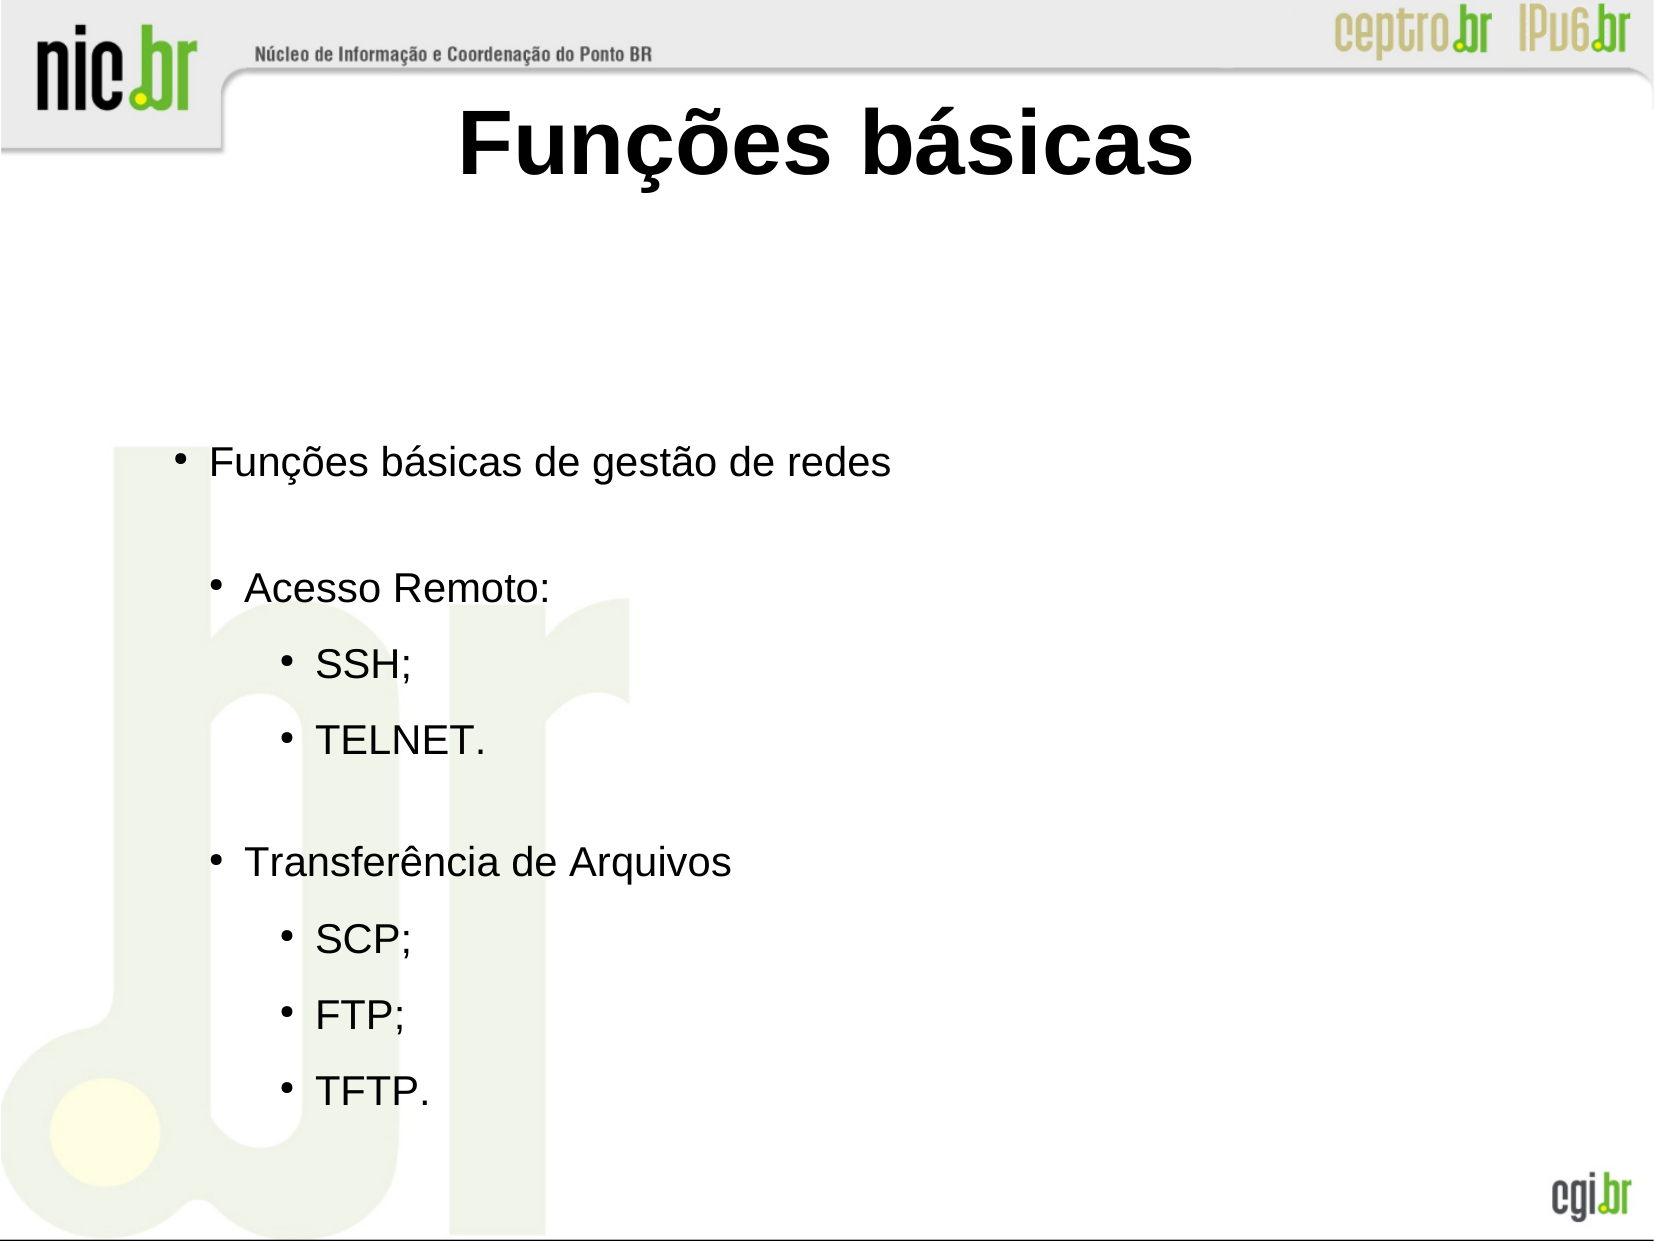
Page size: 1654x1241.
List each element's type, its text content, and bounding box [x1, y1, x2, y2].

text_box Funções básicas de gestão de redes Acesso Remoto: SSH; TELNET. Transferência de Arquivos SCP; FTP; TFTP. [123, 431, 1531, 572]
text_box Funções básicas [103, 85, 1551, 204]
picture [0, 0, 1654, 1241]
